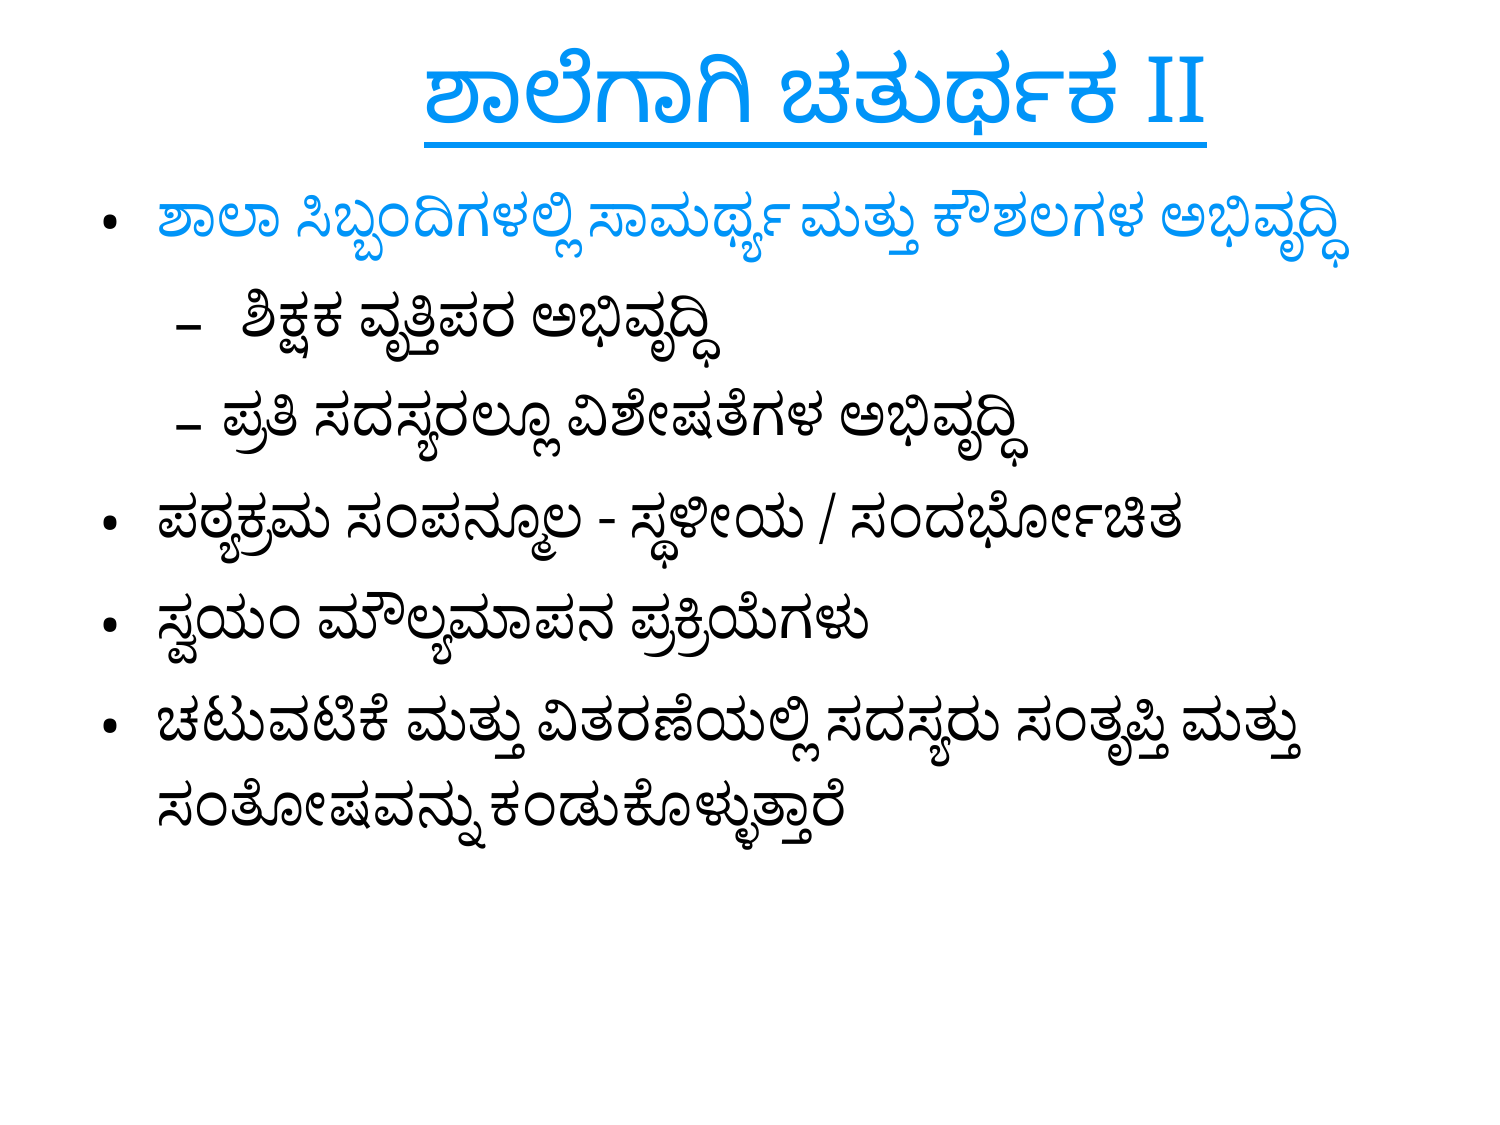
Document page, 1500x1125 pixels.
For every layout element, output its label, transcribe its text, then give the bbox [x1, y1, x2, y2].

list ಶಾಲಾ ಸಿಬ್ಬಂದಿಗಳಲ್ಲಿ ಸಾಮರ್ಥ್ಯ ಮತ್ತು ಕೌಶಲಗಳ ಅಭಿವೃದ್ಧಿ ಶಿಕ್ಷಕ ವೃತ್ತಿಪರ ಅಭಿವೃದ್ಧಿ ಪ್ರತಿ ಸದಸ್ಯರಲ್ಲೂ ವಿಶೇಷತೆಗಳ ಅಭಿವೃದ್ಧಿ ಪಠ್ಯಕ್ರಮ ಸಂಪನ್ಮೂಲ - ಸ್ಥಳೀಯ / ಸಂದರ್ಭೋಚಿತ ಸ್ವಯಂ ಮೌಲ್ಯಮಾಪನ ಪ್ರಕ್ರಿಯೆಗಳು ಚಟುವಟಿಕೆ ಮತ್ತು ವಿತರಣೆಯಲ್ಲಿ ಸದಸ್ಯರು ಸಂತೃಪ್ತಿ ಮತ್ತು ಸಂತೋಷವನ್ನು ಕಂಡುಕೊಳ್ಳುತ್ತಾರೆ [85, 175, 1436, 1125]
title ಶಾಲೆಗಾಗಿ ಚತುರ್ಥಕ II [137, 22, 1463, 181]
